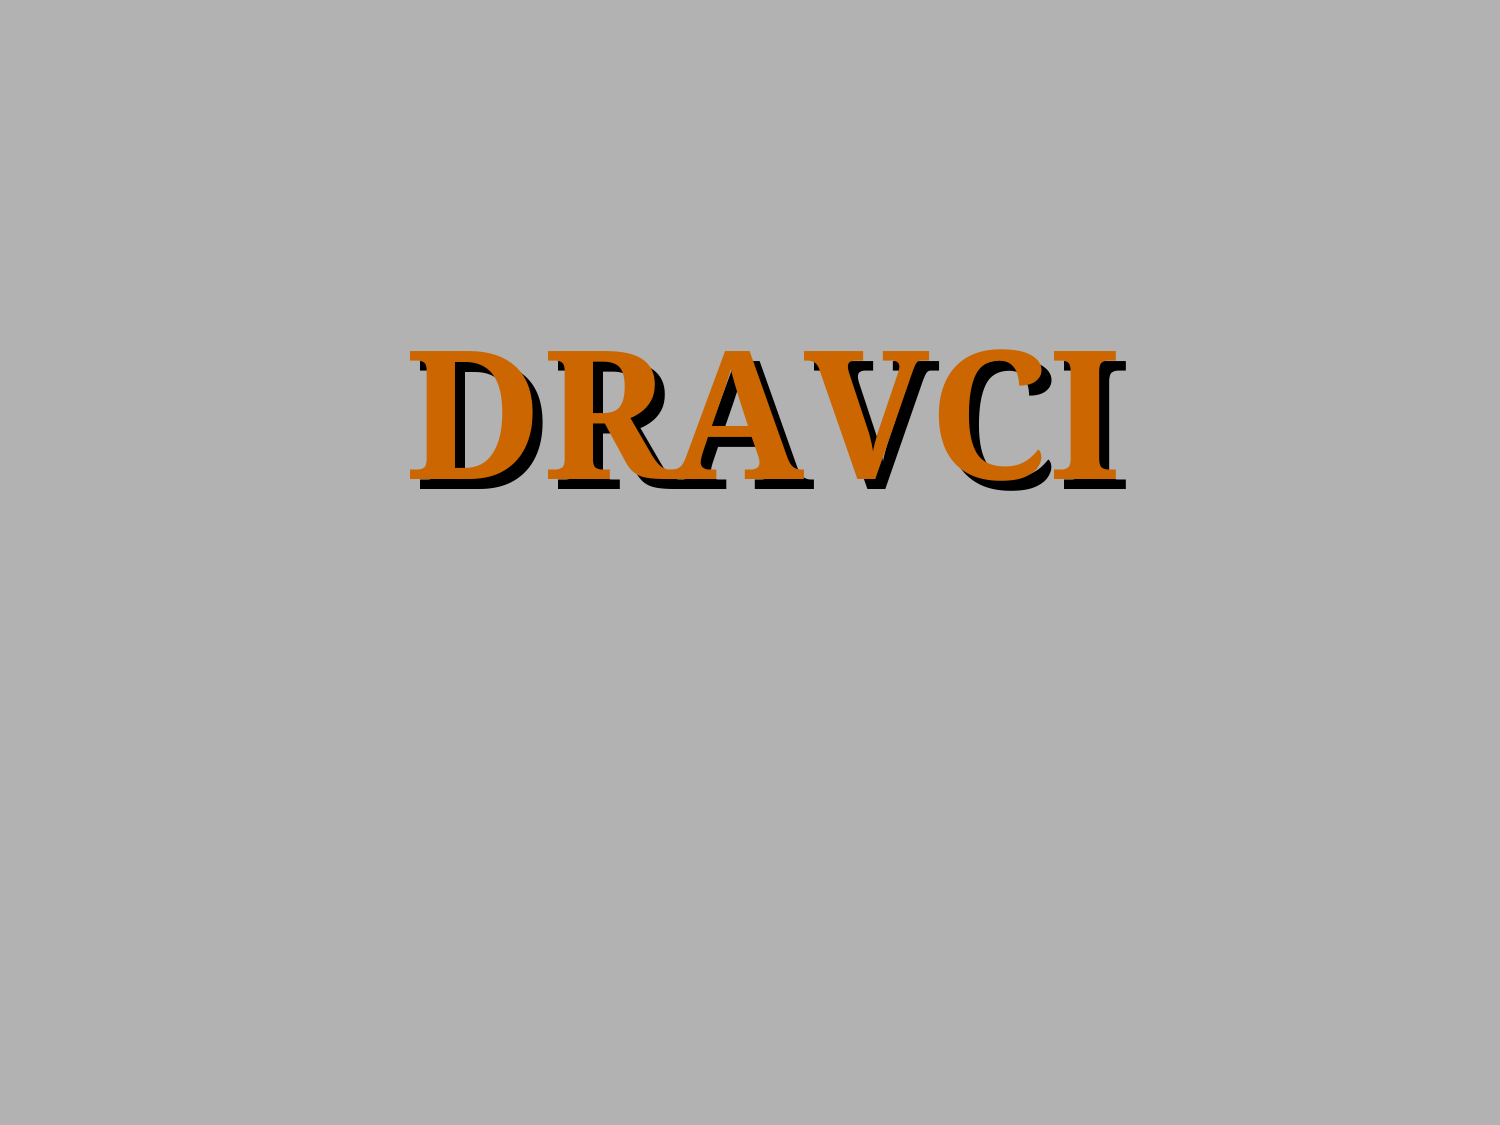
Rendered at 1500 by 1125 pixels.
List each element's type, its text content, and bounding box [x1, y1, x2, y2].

title DRAVCI [88, 293, 1439, 524]
